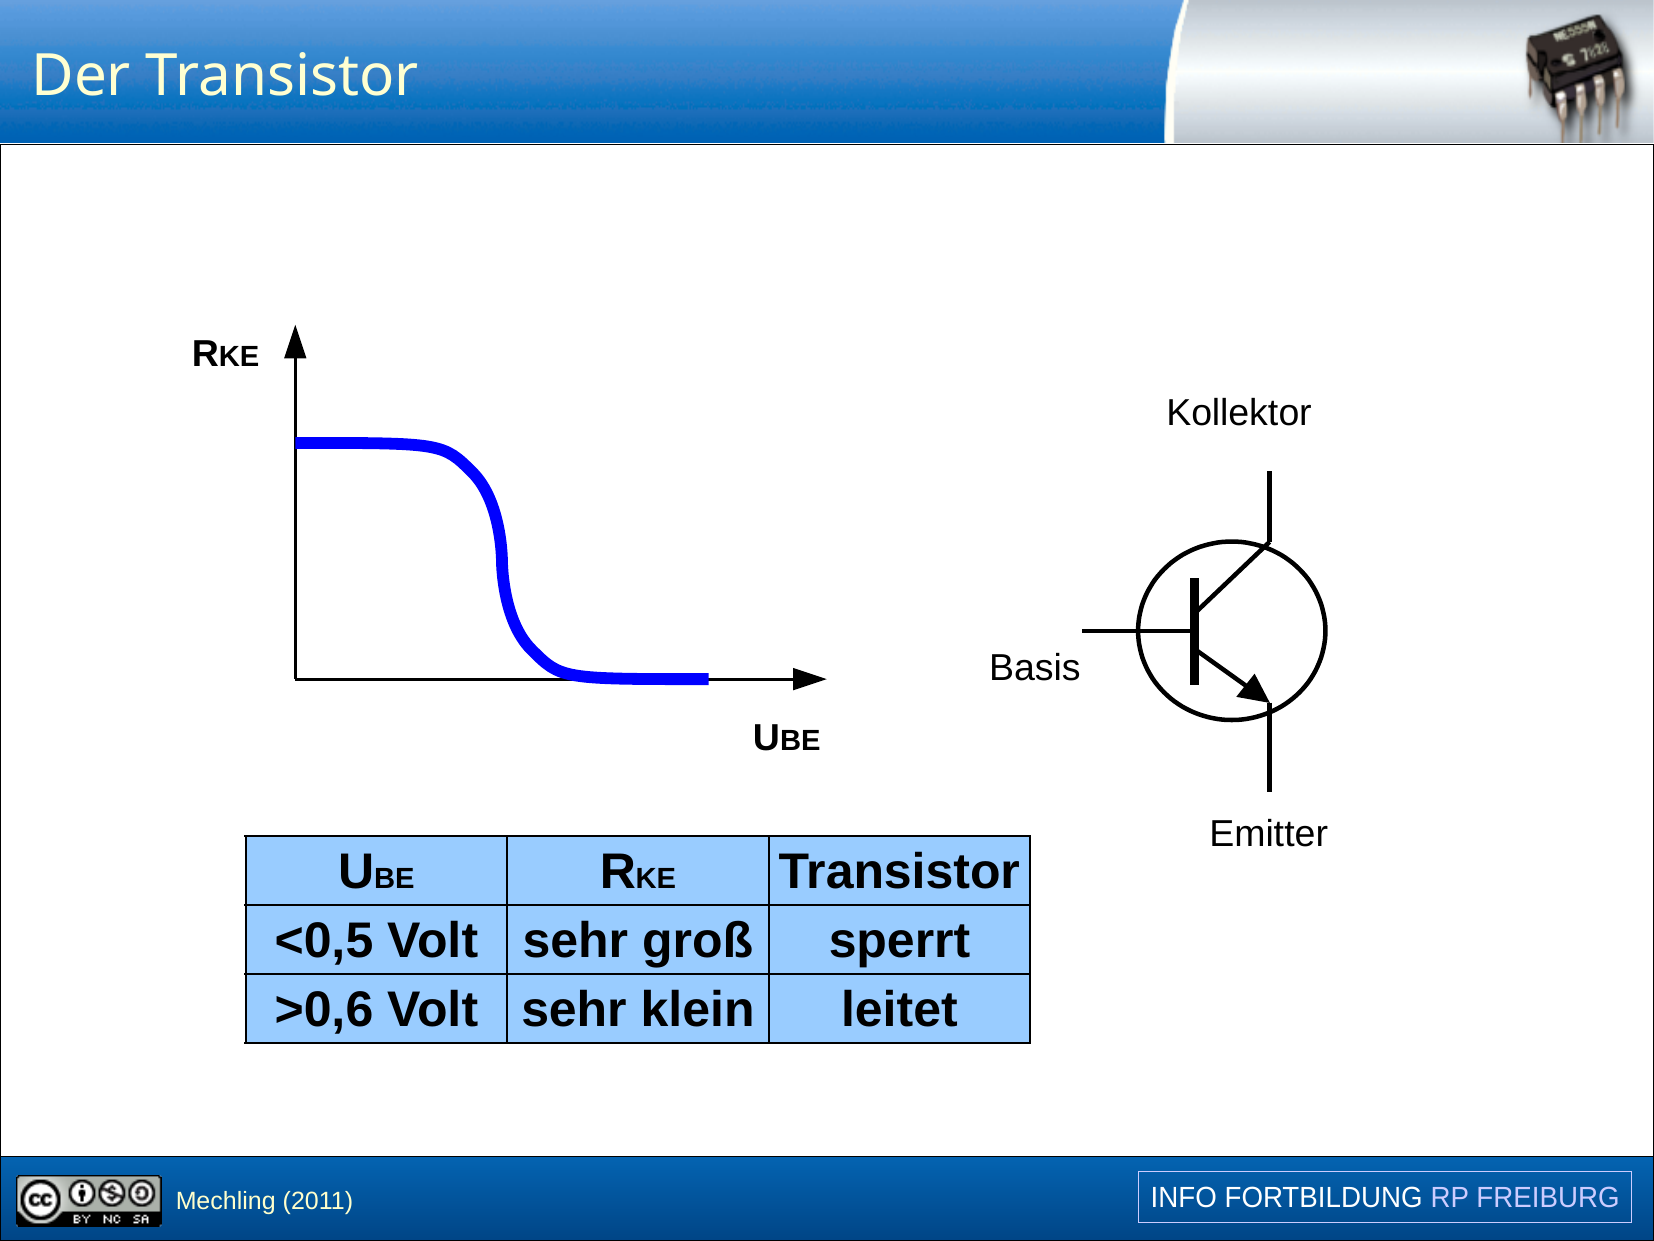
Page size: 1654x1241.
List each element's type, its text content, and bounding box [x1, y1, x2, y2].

text_box Emitter [1194, 804, 1418, 886]
table_cell sehr klein [508, 975, 768, 1042]
text_box Basis [974, 639, 1157, 763]
text_box Kollektor [1151, 383, 1415, 465]
picture [1079, 468, 1329, 794]
table_cell leitet [770, 975, 1029, 1042]
picture [16, 1175, 162, 1227]
title Der Transistor [31, 34, 1151, 112]
table_cell sehr groß [508, 906, 768, 973]
table_header RKE [508, 837, 768, 904]
table_cell >0,6 Volt [247, 975, 506, 1042]
picture [0, 0, 1654, 143]
text_box UBE [738, 708, 886, 767]
table_cell <0,5 Volt [247, 906, 506, 973]
table_cell sperrt [770, 906, 1029, 973]
text_box RKE [177, 324, 296, 383]
table_header UBE [247, 837, 506, 904]
table_header Transistor [770, 837, 1029, 904]
